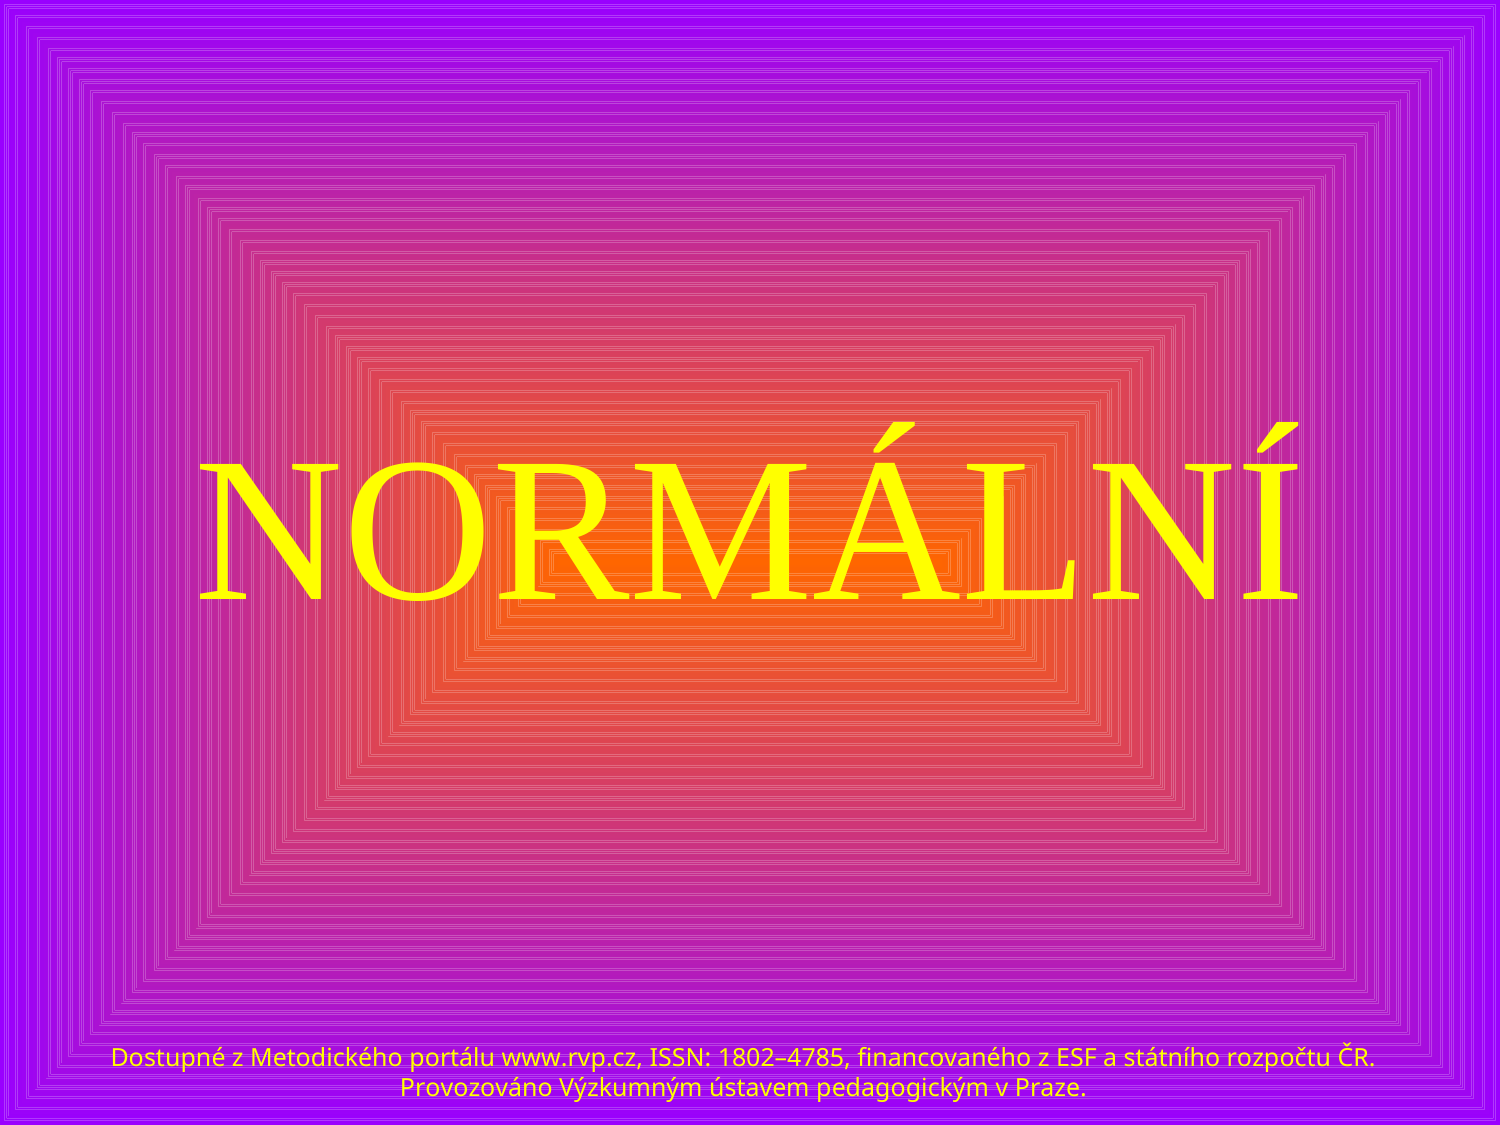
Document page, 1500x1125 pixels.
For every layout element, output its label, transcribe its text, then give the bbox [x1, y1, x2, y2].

text_box Dostupné z Metodického portálu www.rvp.cz, ISSN: 1802–4785, financovaného z ESF a státního rozpočtu ČR. Provozováno Výzkumným ústavem pedagogickým v Praze. [35, 1041, 1454, 1102]
text_box NORMÁLNÍ [0, 385, 1500, 649]
